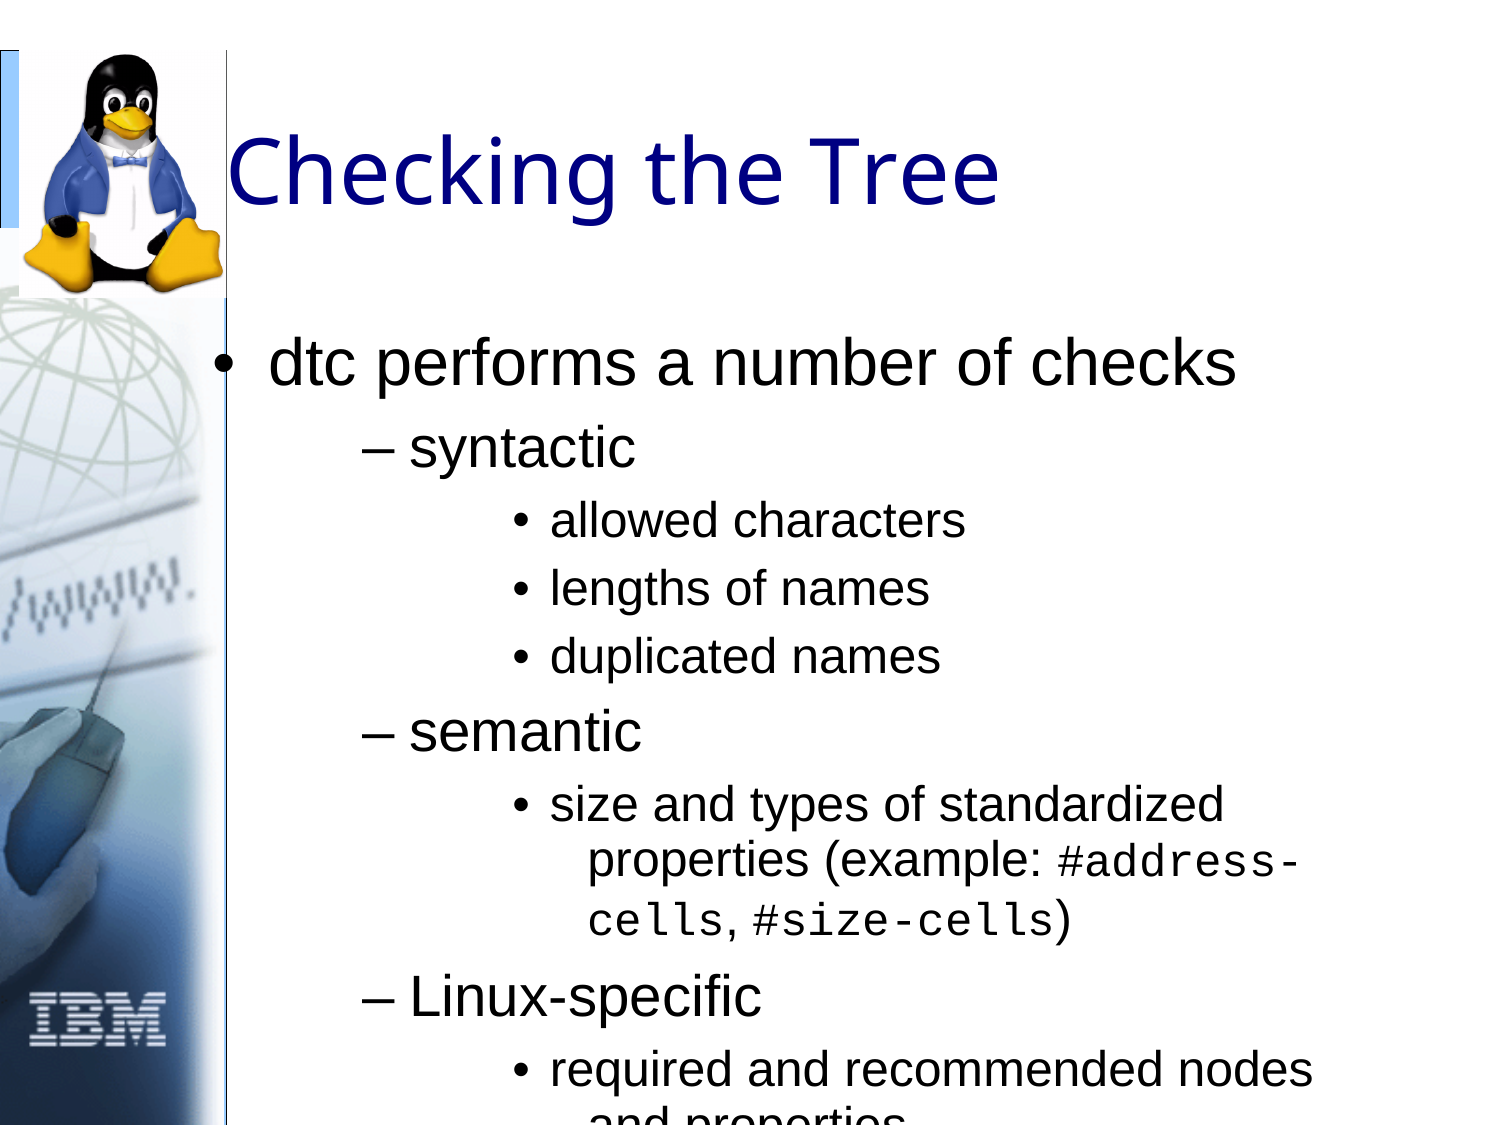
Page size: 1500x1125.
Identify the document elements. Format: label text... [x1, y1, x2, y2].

list dtc performs a number of checks syntactic allowed characters lengths of names duplicated names semantic size and types of standardized properties (example: #address-cells, #size-cells) Linux-specific required and recommended nodes and properties [212, 324, 1388, 1095]
title Checking the Tree [224, 107, 1388, 231]
